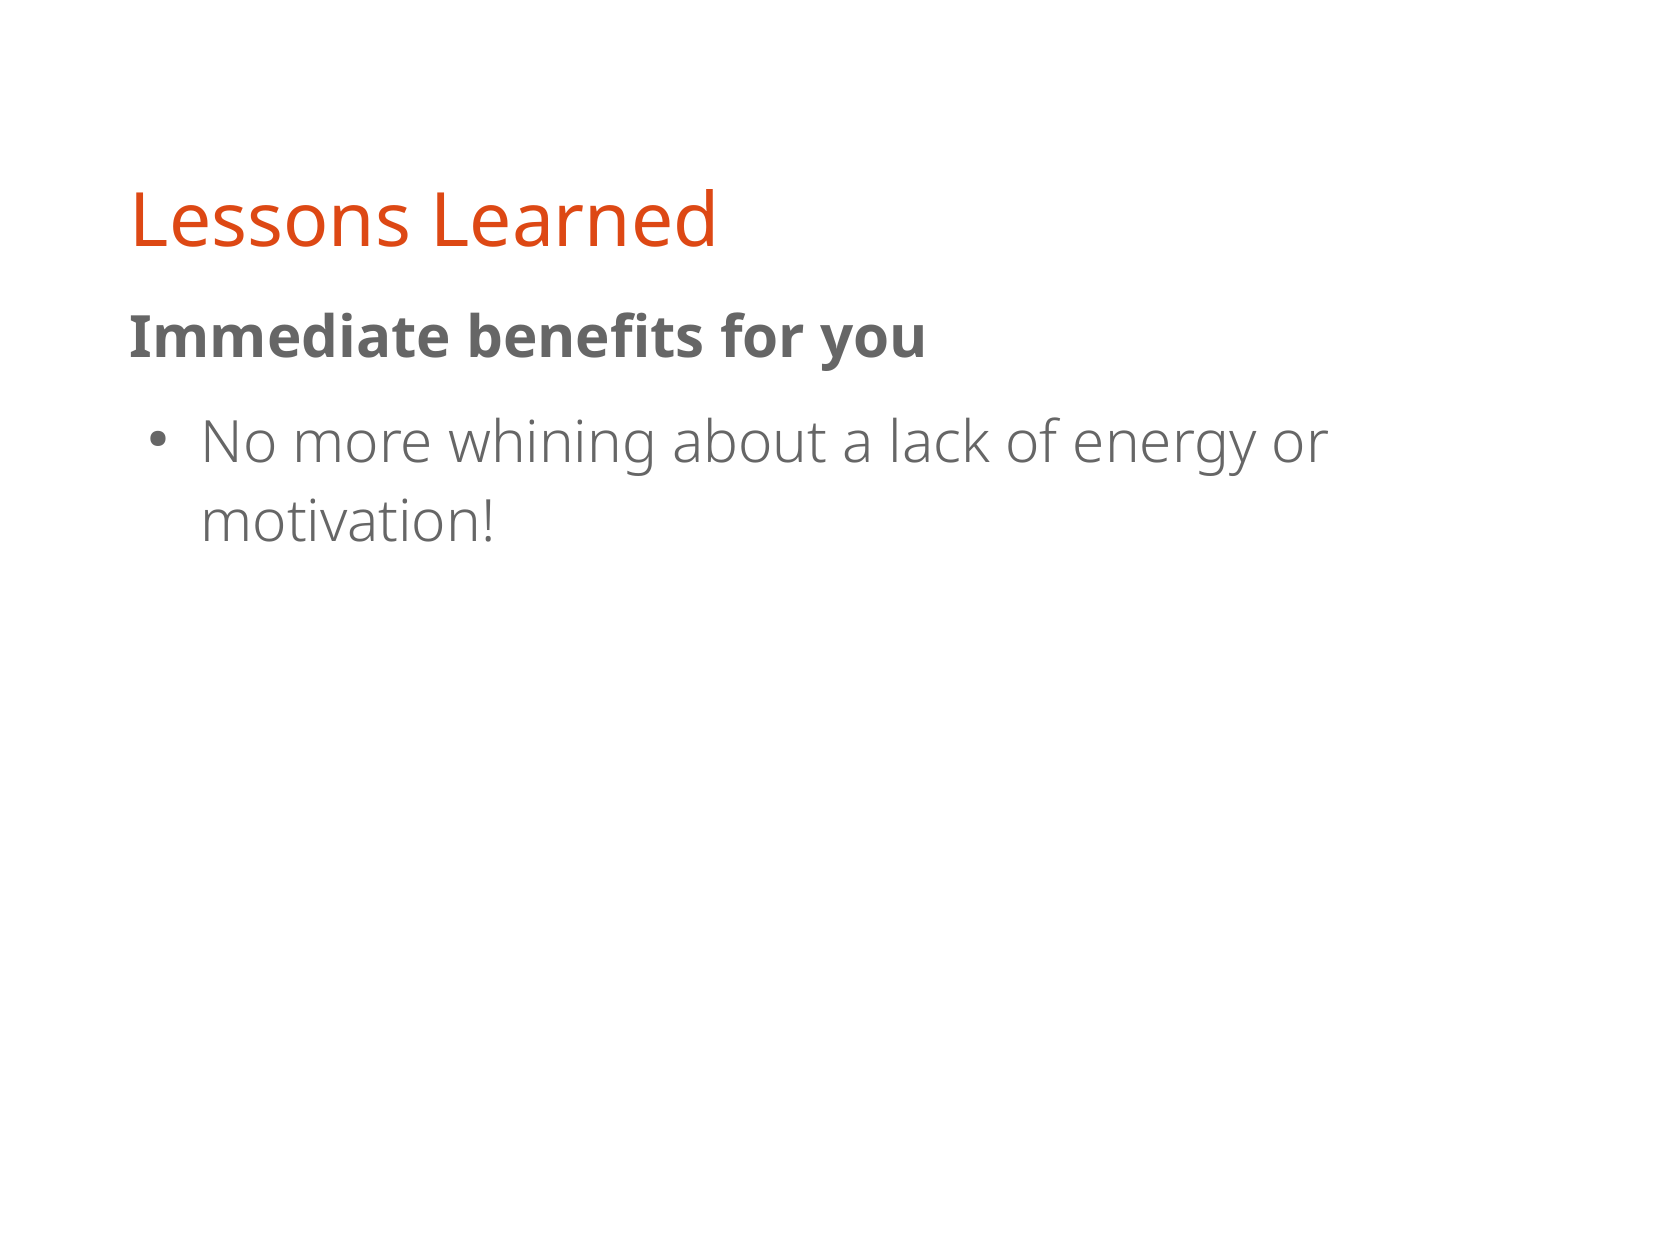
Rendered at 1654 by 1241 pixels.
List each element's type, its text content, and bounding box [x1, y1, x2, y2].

list Immediate benefits for you No more whining about a lack of energy or motivation! [129, 295, 1518, 1010]
title Lessons Learned [129, 153, 1518, 281]
